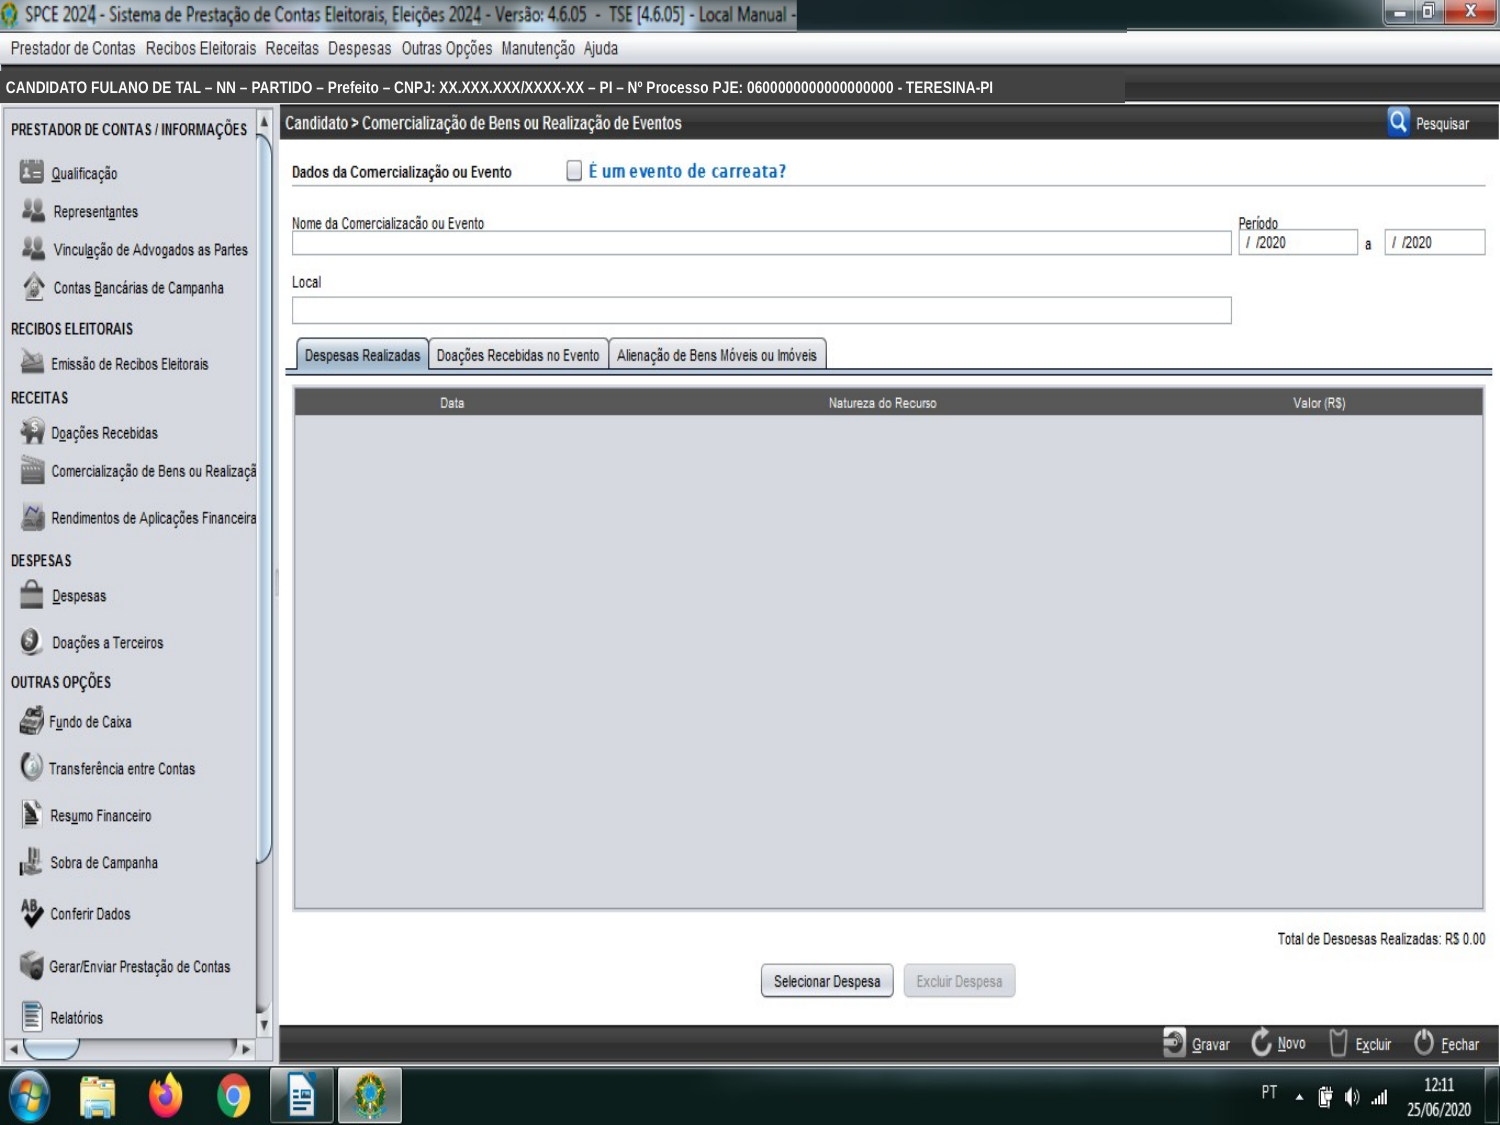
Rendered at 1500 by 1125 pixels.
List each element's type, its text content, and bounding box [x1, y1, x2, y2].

text_box CANDIDATO FULANO DE TAL – NN – PARTIDO – Prefeito – CNPJ: XX.XXX.XXX/XXXX-XX – PI – Nº Processo PJE: 0600000000000000000 - TERESINA-PI [0, 70, 1125, 104]
picture [0, 0, 1500, 1125]
